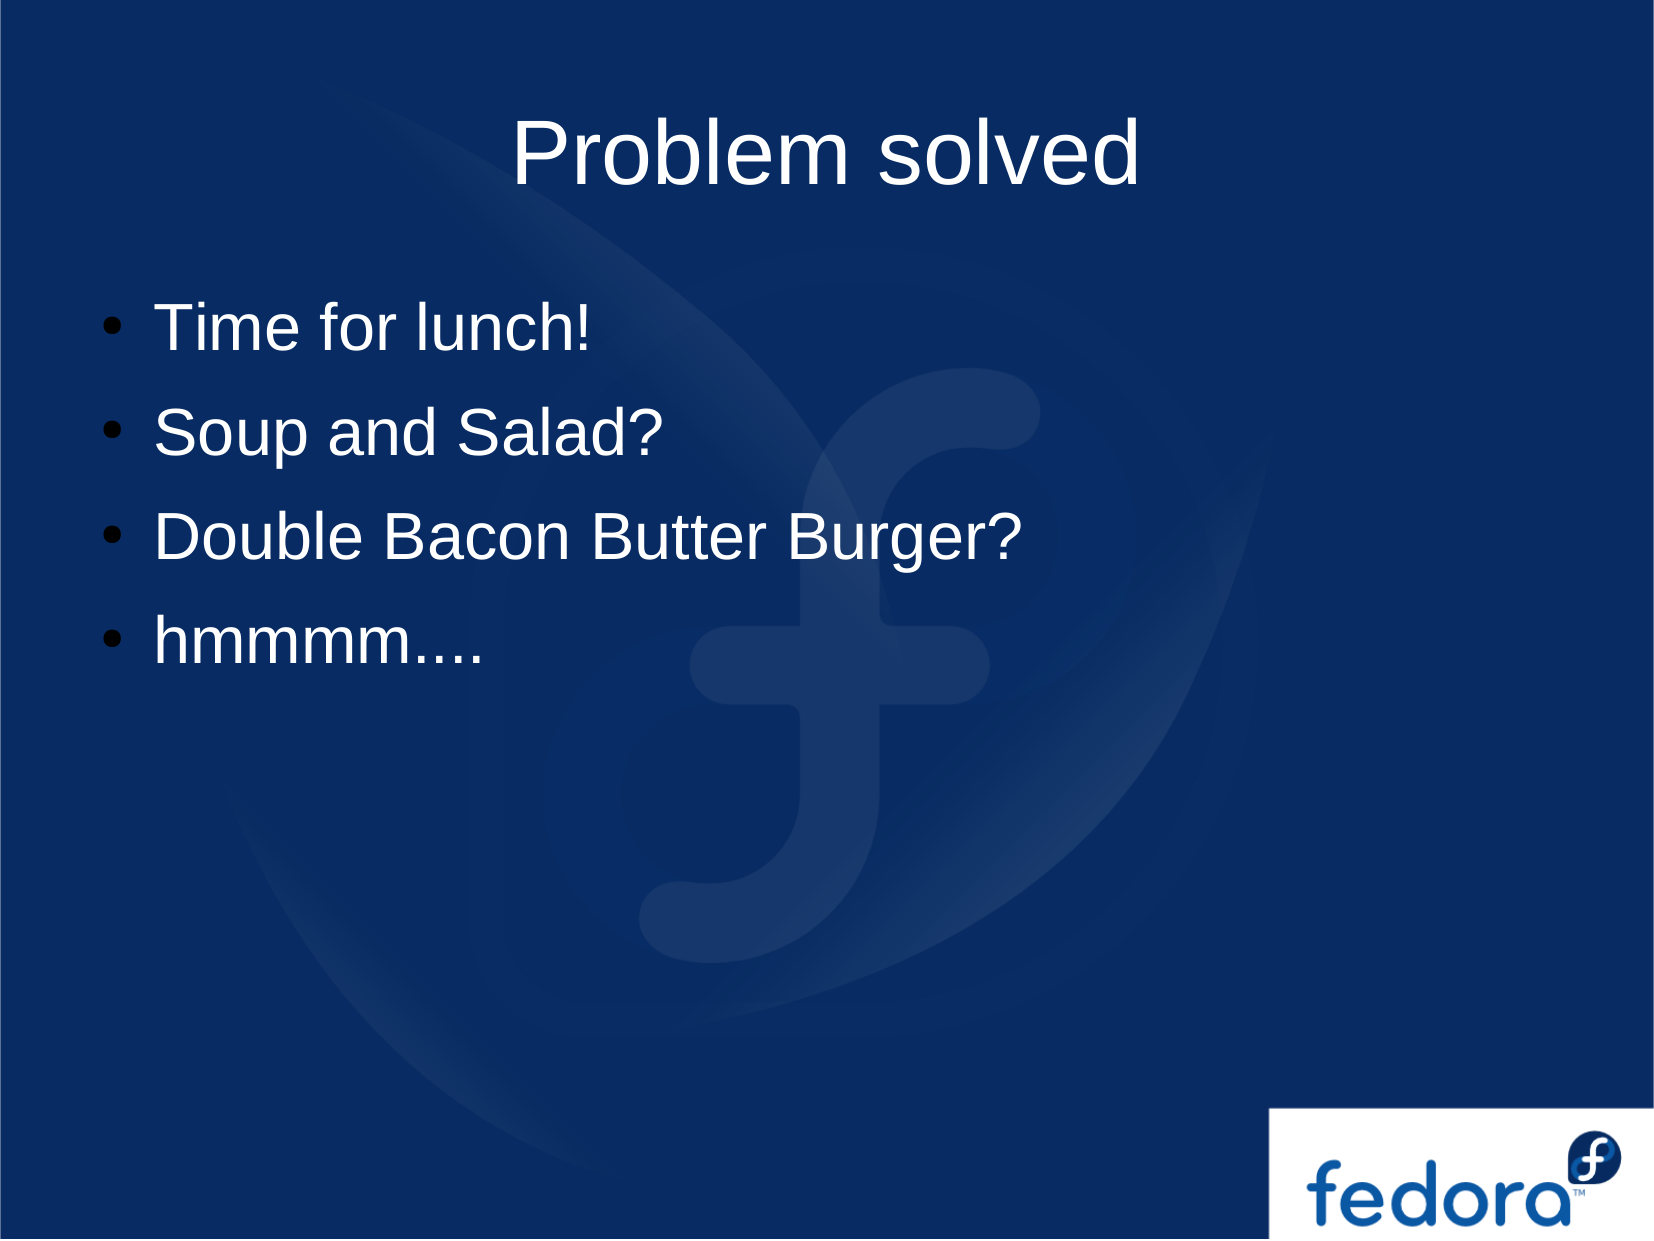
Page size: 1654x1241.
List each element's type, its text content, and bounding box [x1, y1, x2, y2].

list Time for lunch! Soup and Salad? Double Bacon Butter Burger? hmmmm.... [82, 290, 1571, 1094]
picture [0, 0, 1654, 1239]
title Problem solved [82, 56, 1571, 250]
